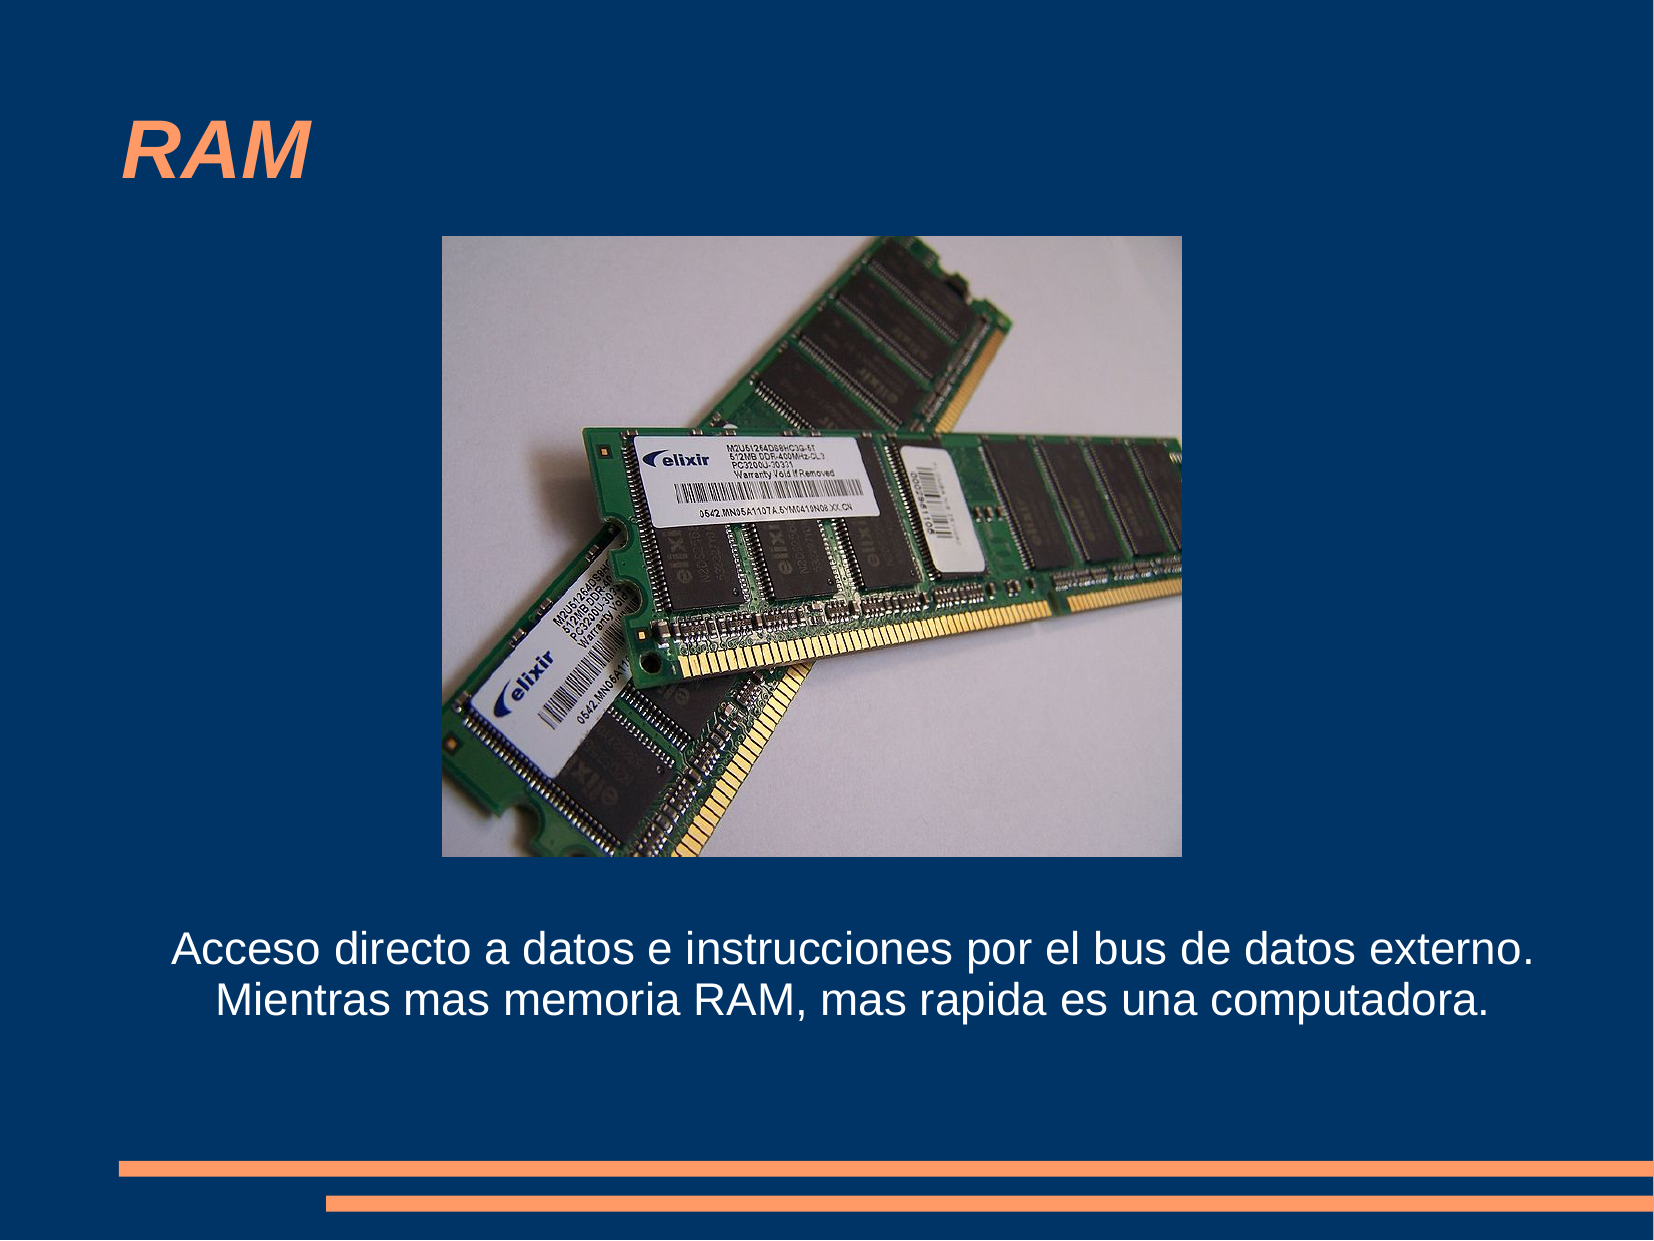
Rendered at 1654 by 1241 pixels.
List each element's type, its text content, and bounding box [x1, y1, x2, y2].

title RAM [121, 46, 1534, 254]
picture [442, 236, 1182, 857]
text_box Acceso directo a datos e instrucciones por el bus de datos externo. Mientras mas memoria RAM, mas rapida es una computadora. [156, 915, 1551, 1045]
